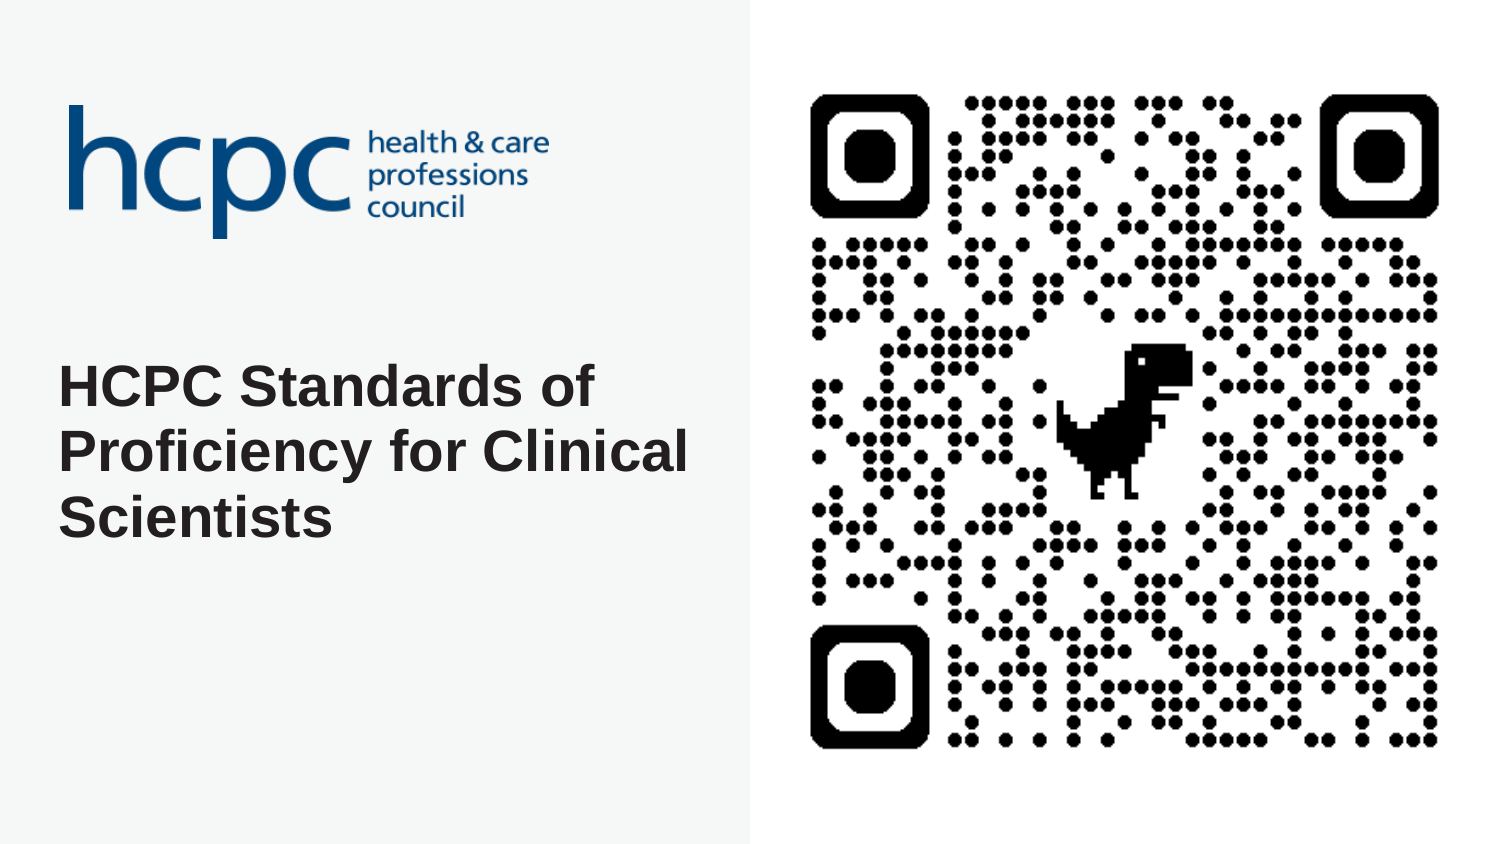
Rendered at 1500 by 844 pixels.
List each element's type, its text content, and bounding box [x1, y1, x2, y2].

picture [69, 105, 549, 239]
picture [771, 24, 1479, 820]
title HCPC Standards of Proficiency for Clinical Scientists [43, 344, 751, 565]
